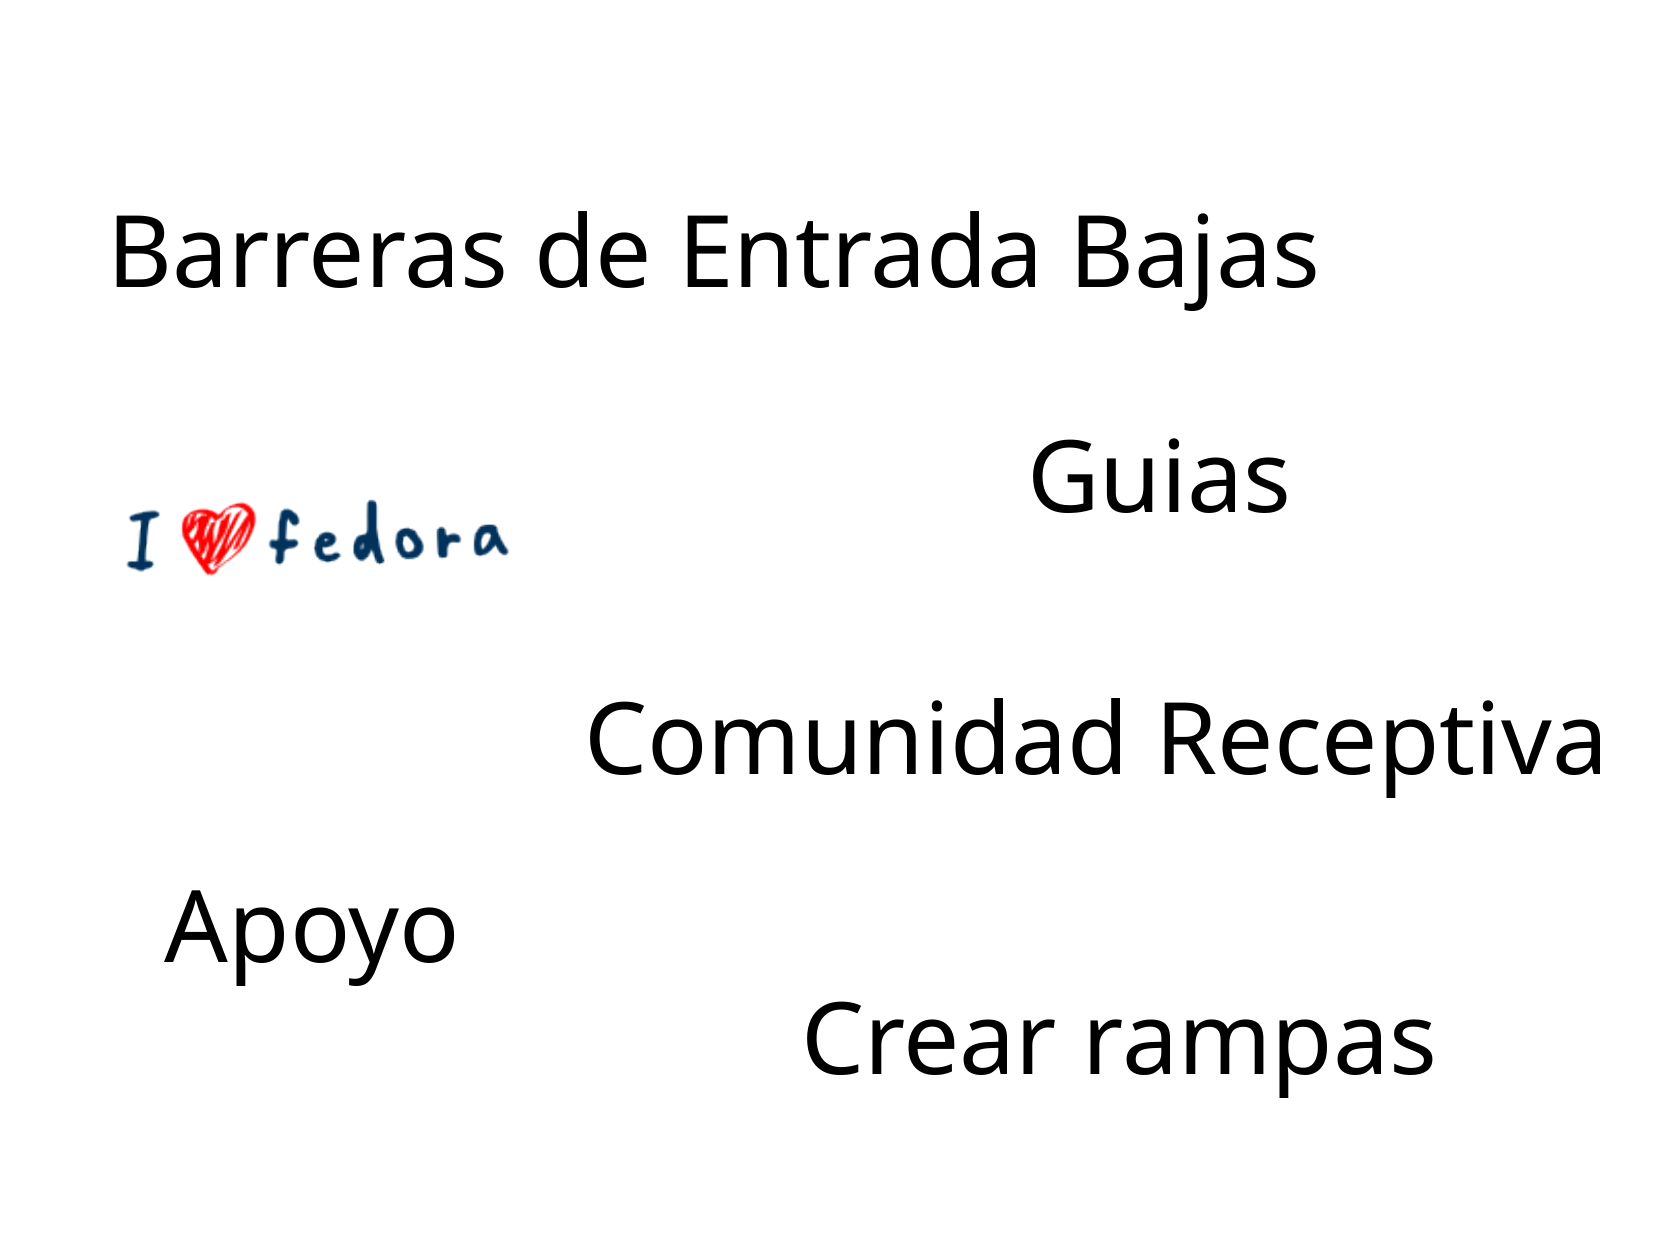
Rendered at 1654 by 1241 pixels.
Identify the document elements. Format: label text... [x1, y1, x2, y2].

text_box Barreras de Entrada Bajas [92, 173, 1201, 301]
text_box Guias [1012, 398, 1282, 526]
picture [112, 337, 526, 751]
text_box Crear rampas [786, 960, 1388, 1088]
text_box Apoyo [150, 848, 453, 976]
text_box Comunidad Receptiva [569, 660, 1501, 788]
